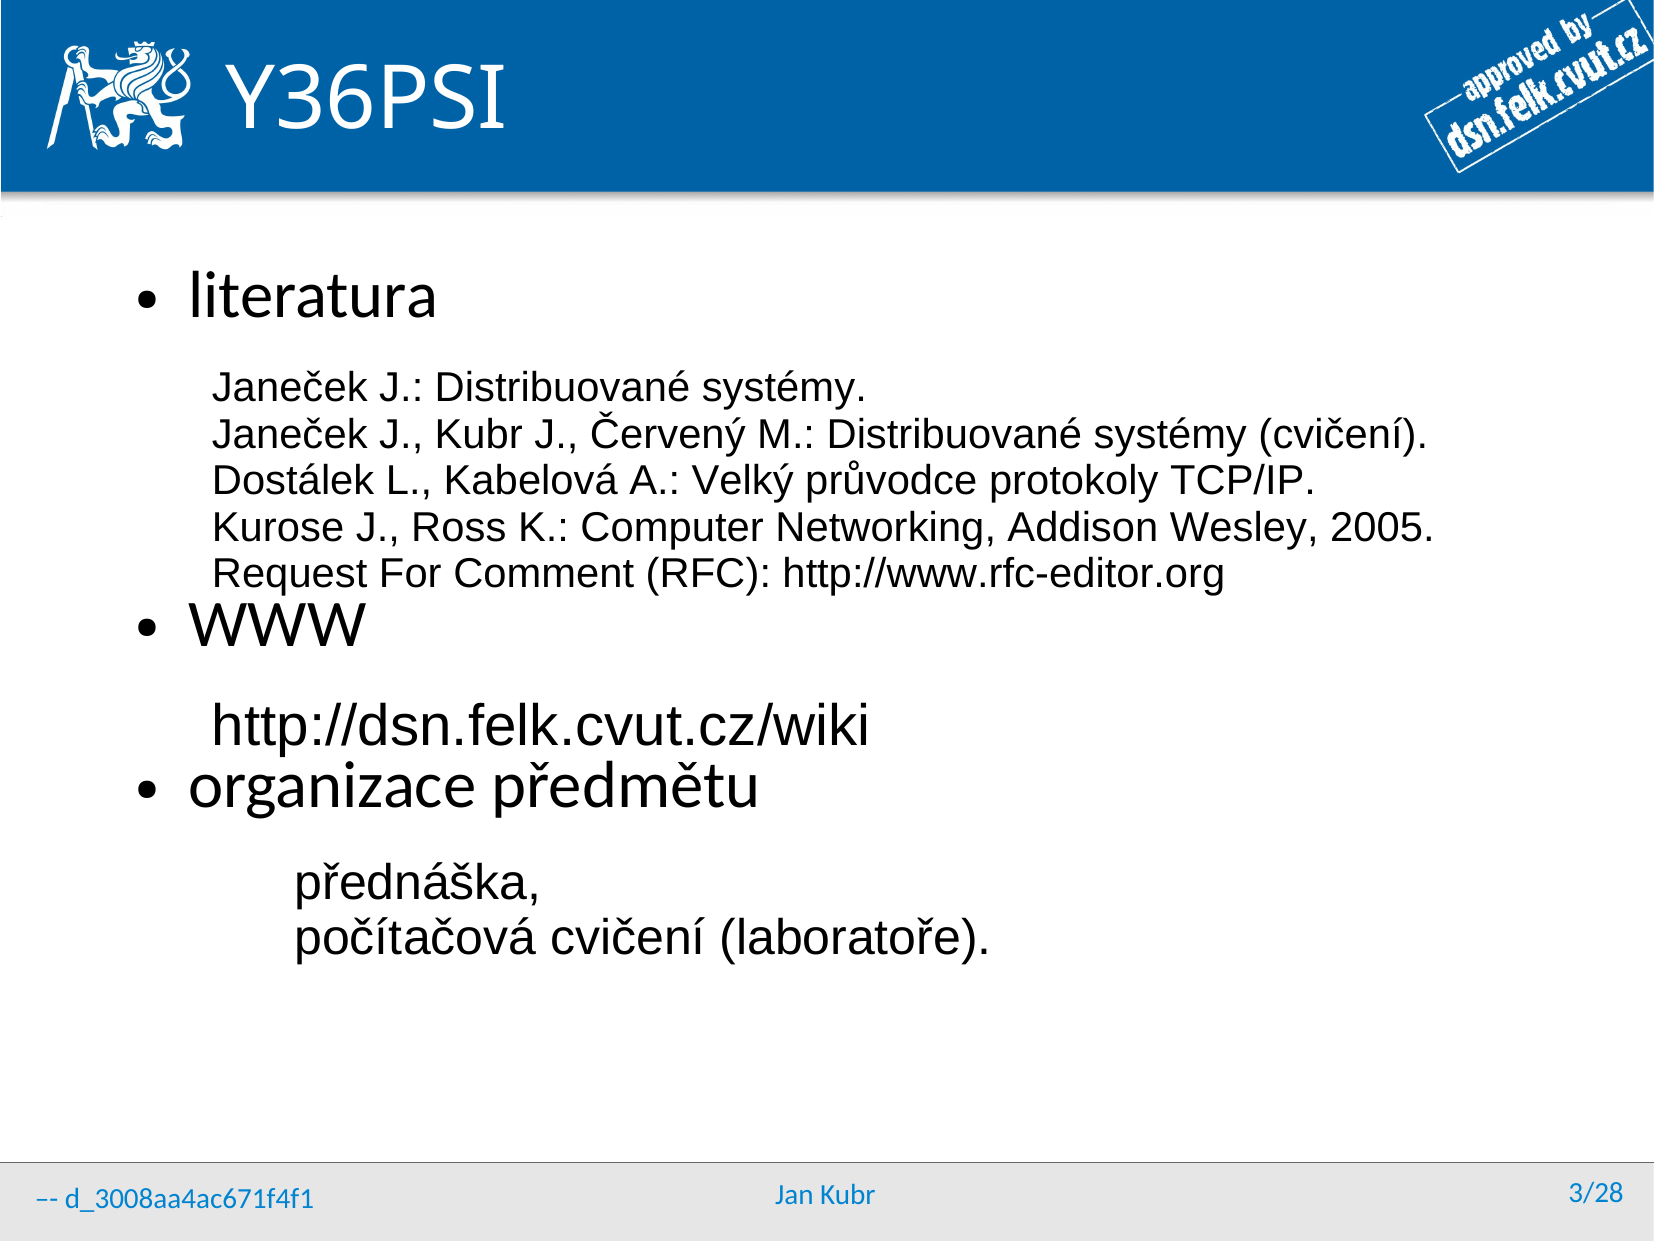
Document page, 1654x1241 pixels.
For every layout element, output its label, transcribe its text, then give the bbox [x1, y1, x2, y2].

picture [1, 0, 1654, 217]
list literatura Janeček J.: Distribuované systémy. Janeček J., Kubr J., Červený M.: Distribuované systémy (cvičení). Dostálek L., Kabelová A.: Velký průvodce protokoly TCP/IP. Kurose J., Ross K.: Computer Networking, Addison Wesley, 2005. Request For Comment (RFC): http://www.rfc-editor.org WWW http://dsn.felk.cvut.cz/wiki organizace předmětu přednáška, počítačová cvičení (laboratoře). [117, 267, 1530, 1049]
title Y36PSI [225, 0, 1426, 188]
